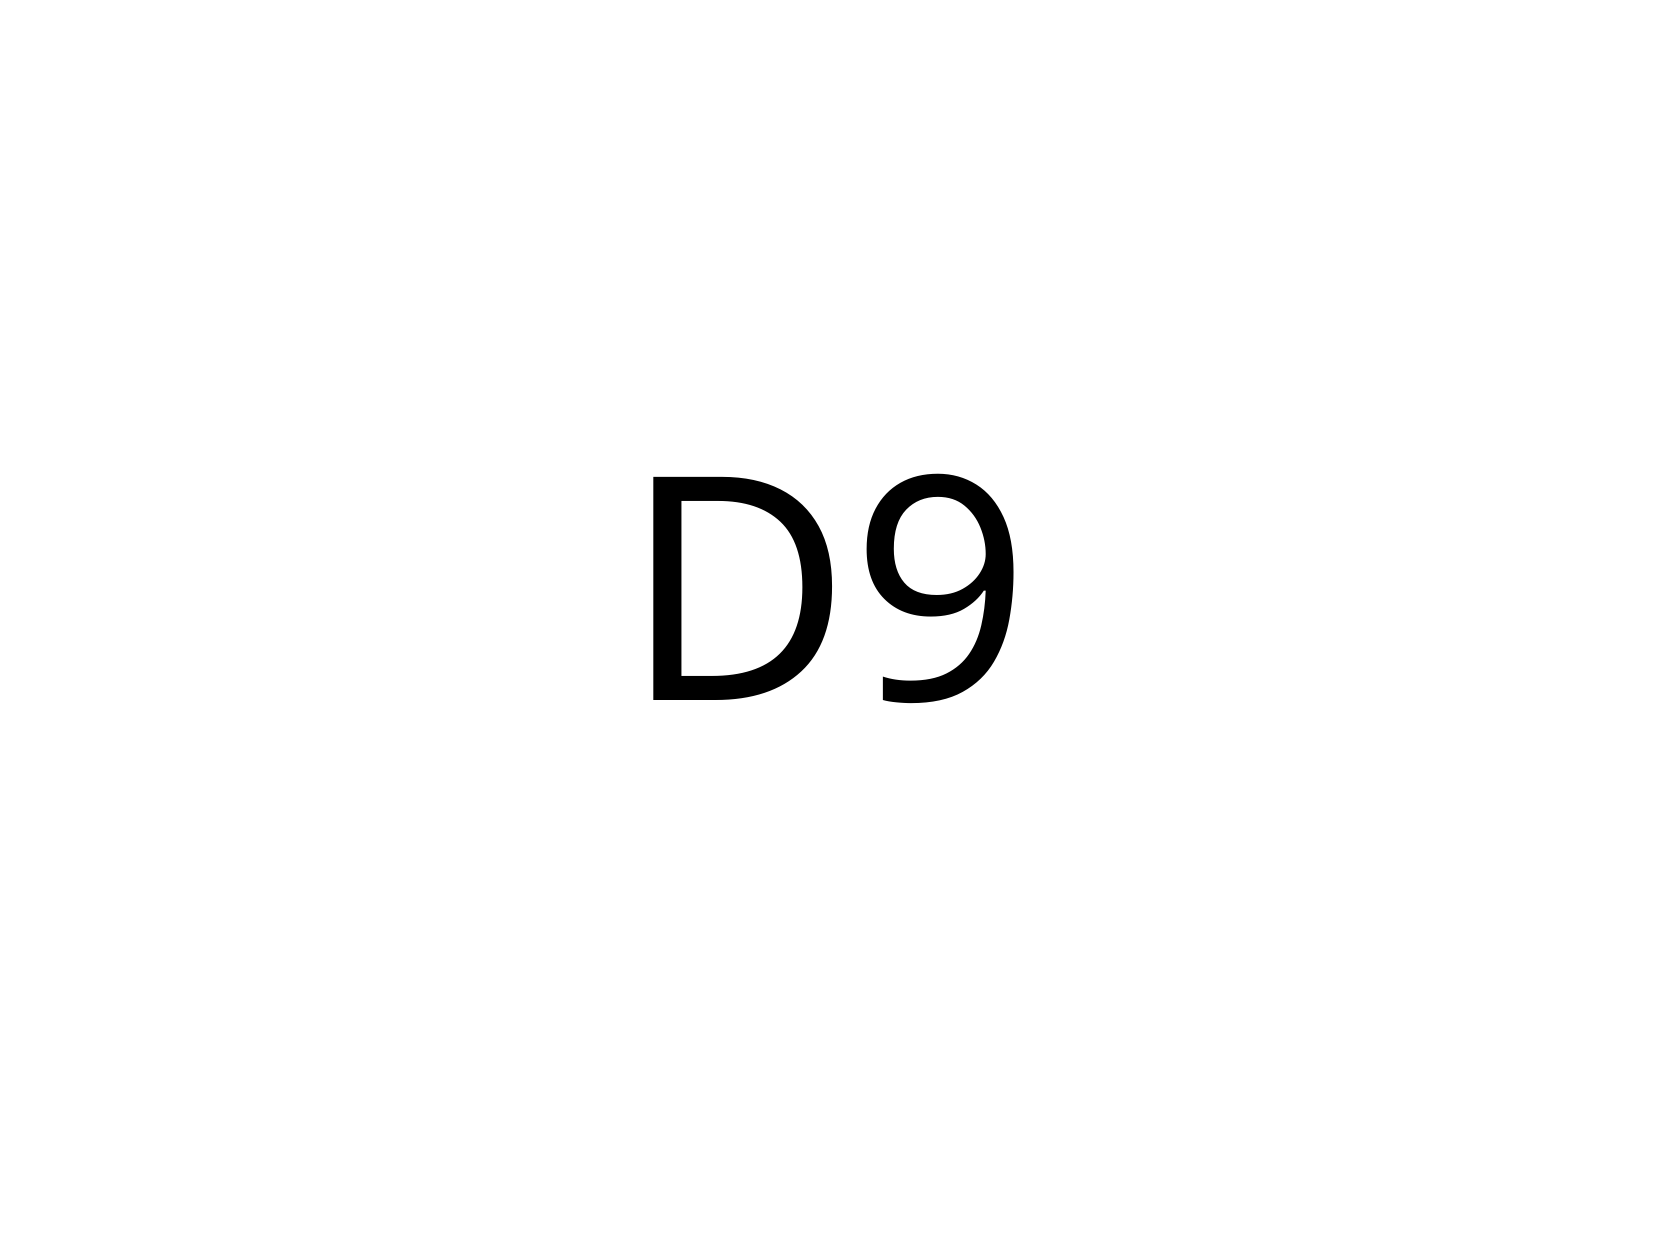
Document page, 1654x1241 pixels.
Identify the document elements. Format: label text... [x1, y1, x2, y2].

subtitle D9 [82, 49, 1571, 1109]
